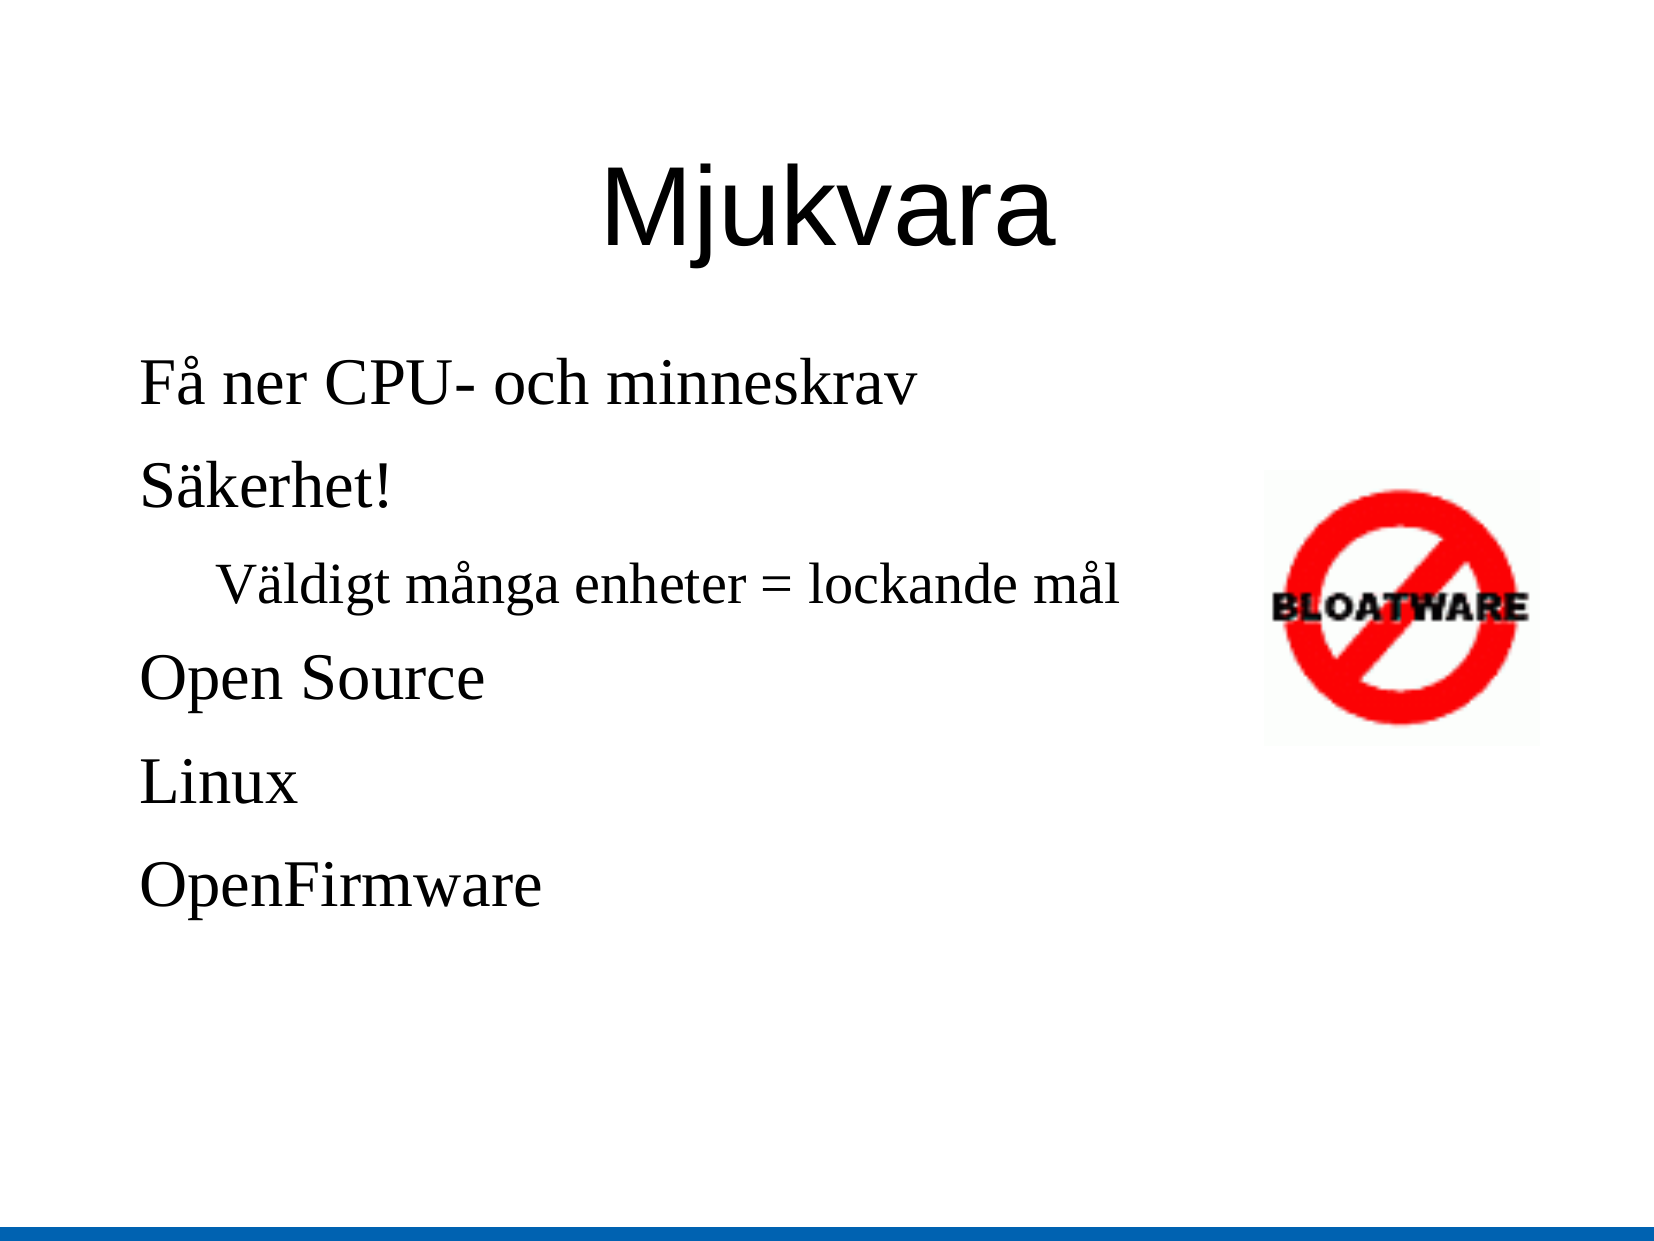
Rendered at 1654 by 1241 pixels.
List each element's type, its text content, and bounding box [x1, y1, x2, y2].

title Mjukvara [121, 102, 1534, 310]
list Få ner CPU- och minneskrav Säkerhet! Väldigt många enheter = lockande mål Open Source Linux OpenFirmware [121, 344, 1534, 1127]
picture [1264, 470, 1540, 746]
